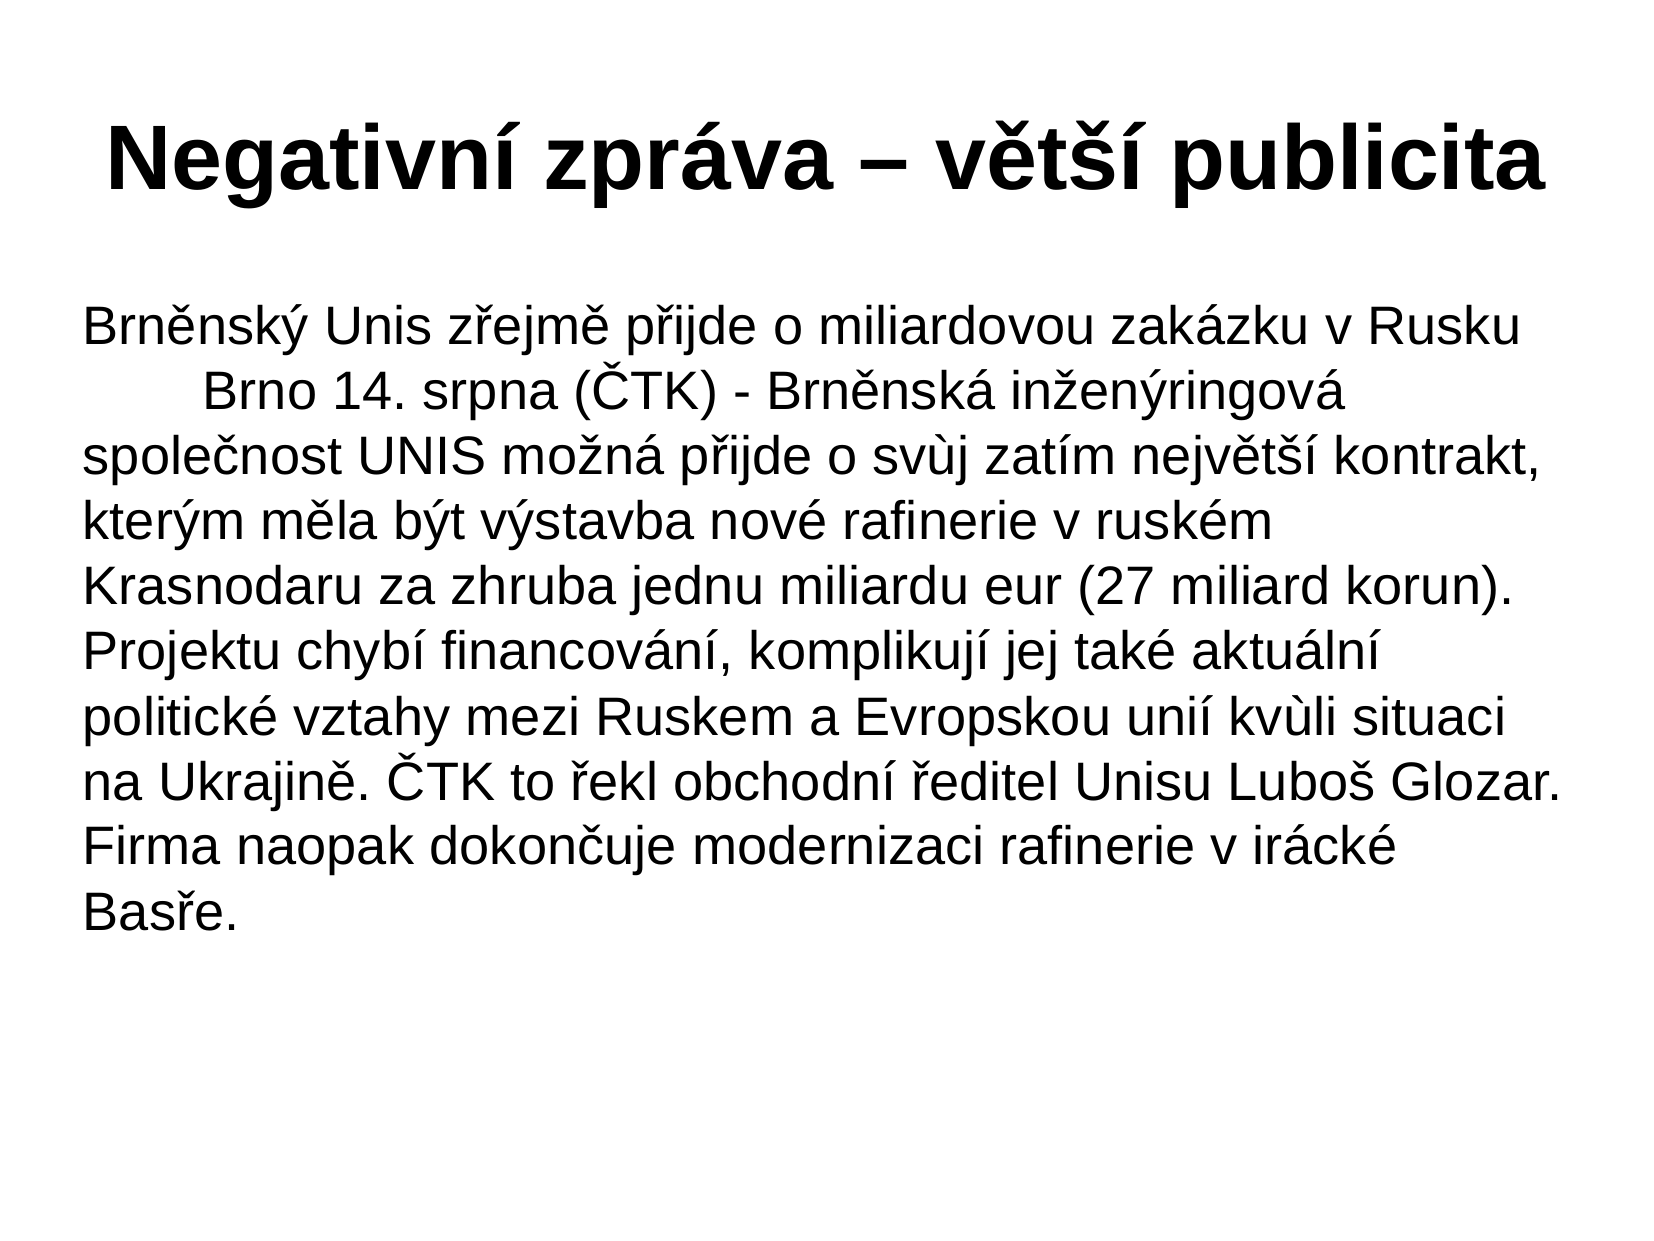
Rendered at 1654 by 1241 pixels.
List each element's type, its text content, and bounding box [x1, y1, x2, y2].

title Negativní zpráva – větší publicita [82, 49, 1571, 257]
list Brněnský Unis zřejmě přijde o miliardovou zakázku v Rusku Brno 14. srpna (ČTK) - Brněnská inženýringová společnost UNIS možná přijde o svùj zatím největší kontrakt, kterým měla být výstavba nové rafinerie v ruském Krasnodaru za zhruba jednu miliardu eur (27 miliard korun). Projektu chybí financování, komplikují jej také aktuální politické vztahy mezi Ruskem a Evropskou unií kvùli situaci na Ukrajině. ČTK to řekl obchodní ředitel Unisu Luboš Glozar. Firma naopak dokončuje modernizaci rafinerie v irácké Basře. [82, 290, 1571, 1109]
